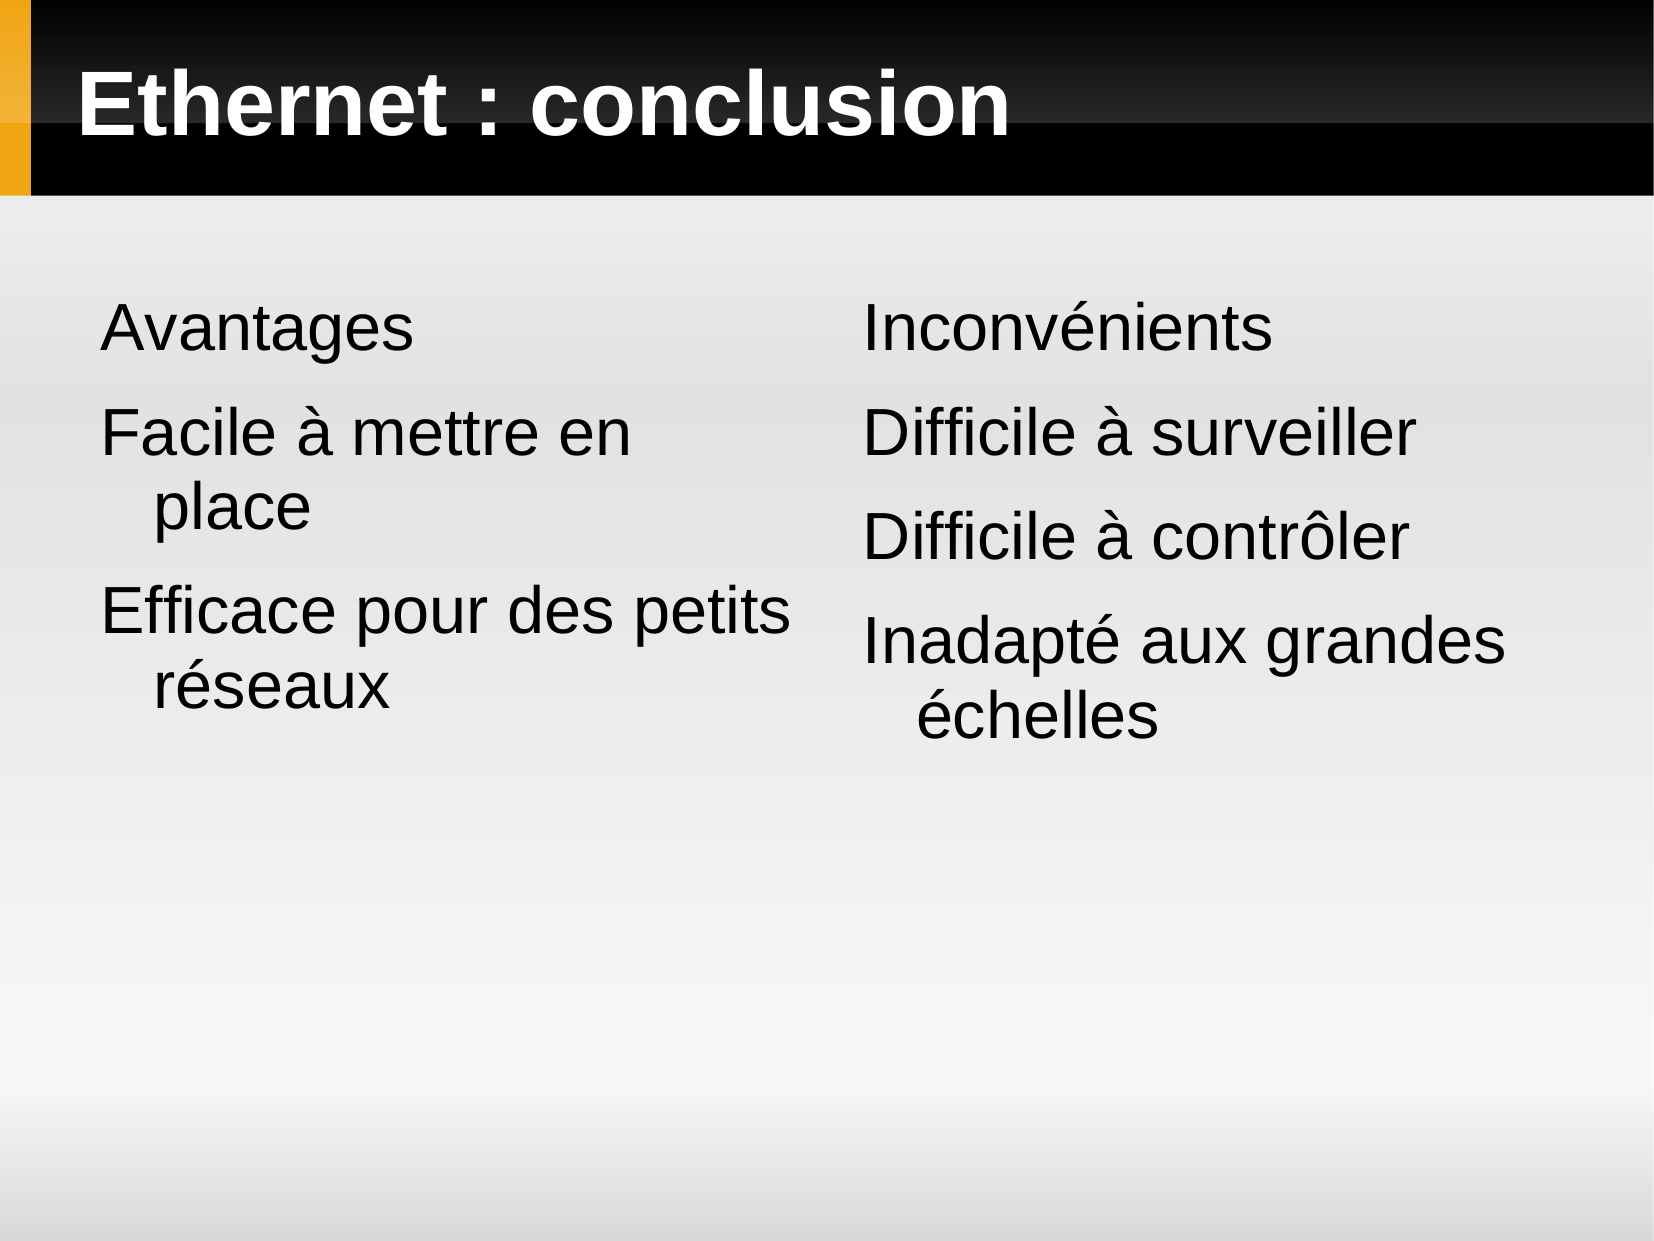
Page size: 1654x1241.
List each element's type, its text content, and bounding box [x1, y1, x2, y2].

picture [0, 0, 1654, 1241]
title Ethernet : conclusion [76, 0, 1565, 208]
list Avantages Facile à mettre en place Efficace pour des petits réseaux [82, 290, 809, 1109]
list Inconvénients Difficile à surveiller Difficile à contrôler Inadapté aux grandes échelles [845, 290, 1572, 1094]
